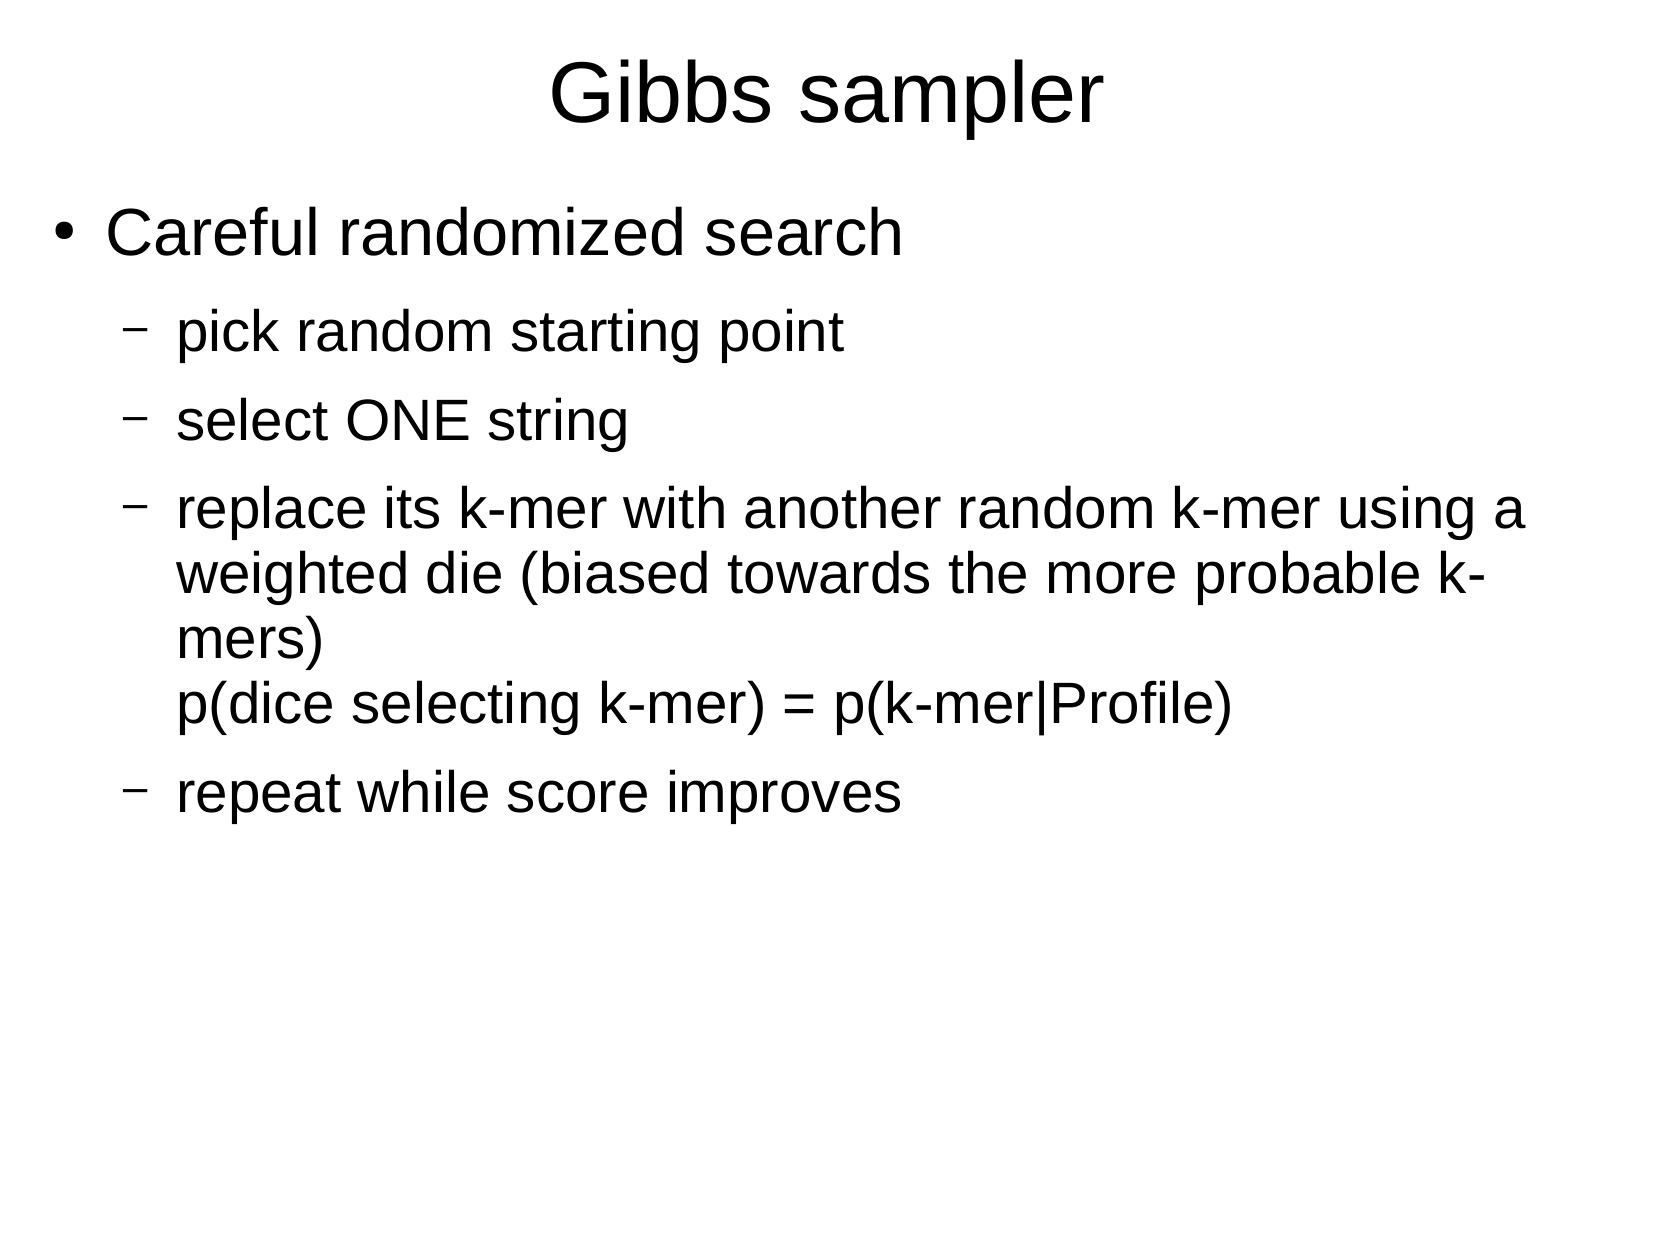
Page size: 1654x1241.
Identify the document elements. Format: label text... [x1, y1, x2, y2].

list Careful randomized search pick random starting point select ONE string replace its k-mer with another random k-mer using a weighted die (biased towards the more probable k-mers) p(dice selecting k-mer) = p(k-mer|Profile) repeat while score improves [34, 194, 1620, 914]
title Gibbs sampler [31, 19, 1623, 165]
